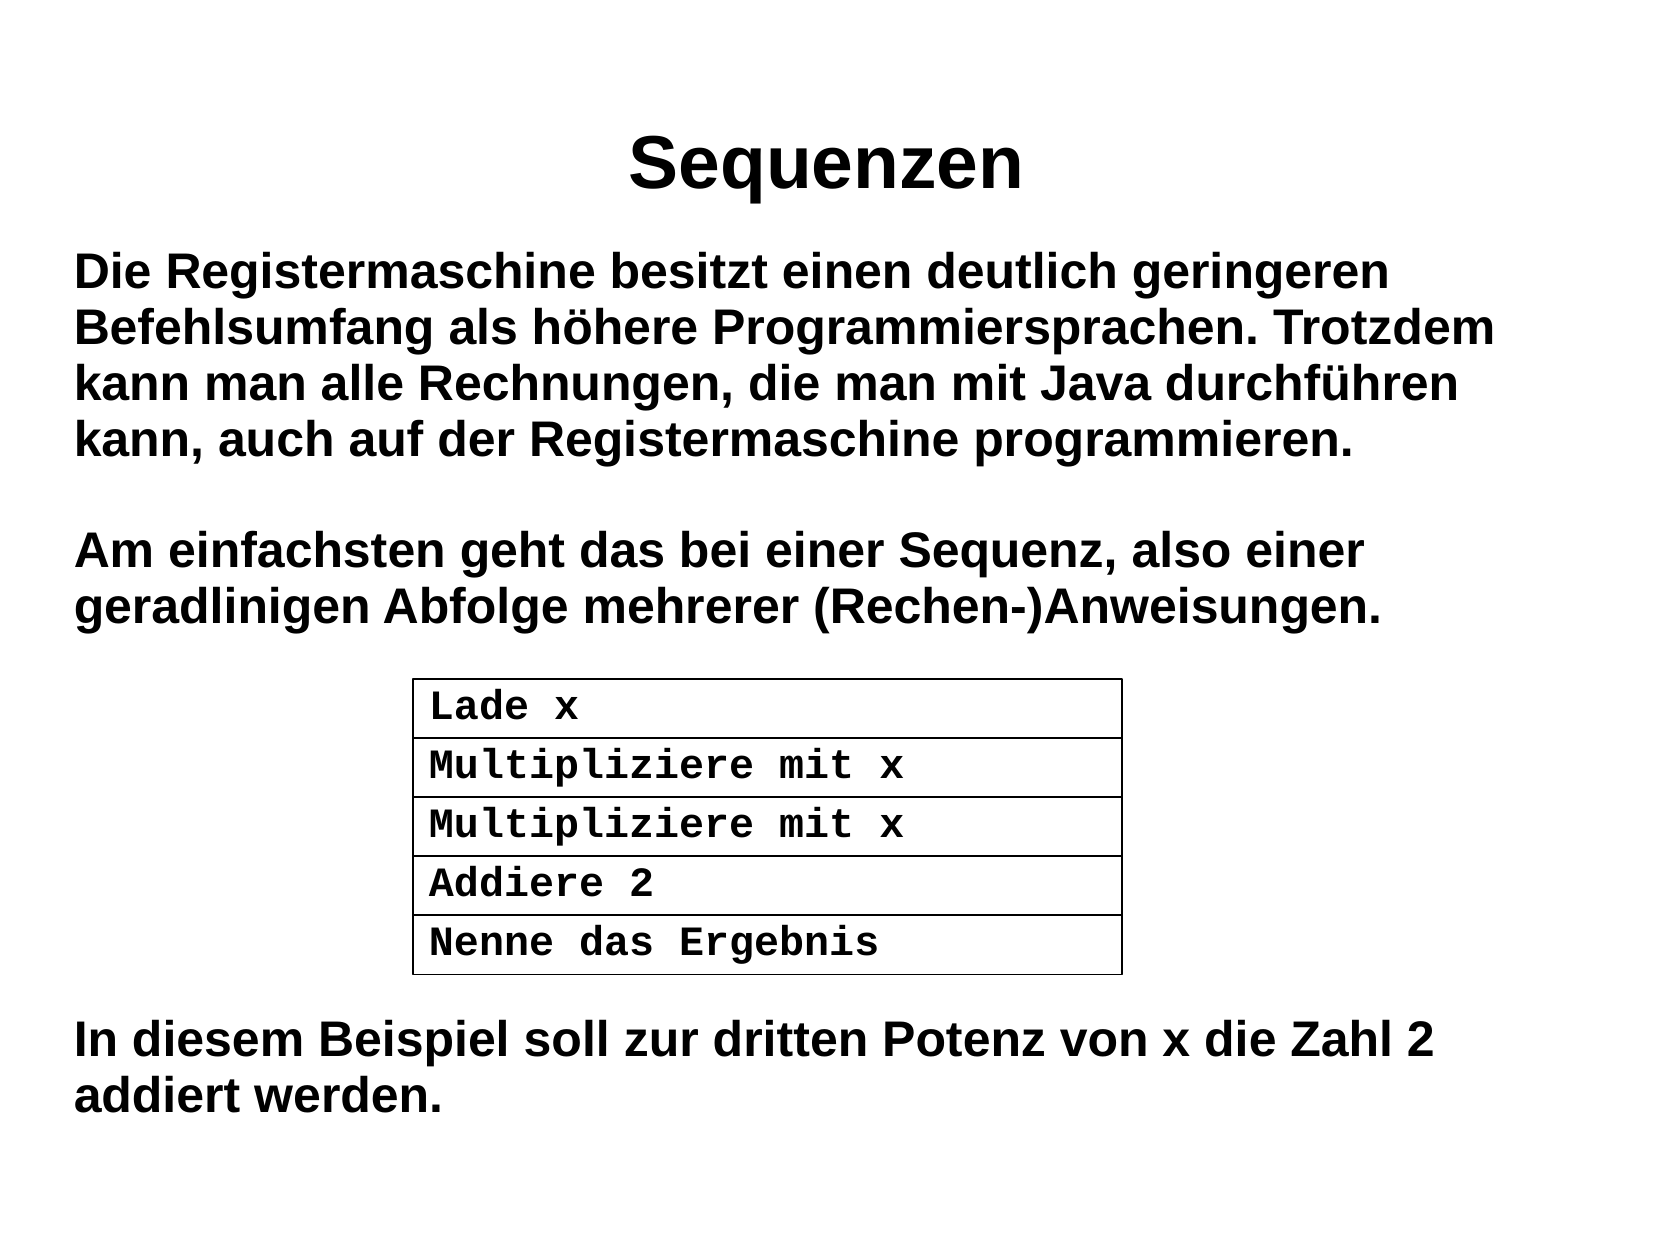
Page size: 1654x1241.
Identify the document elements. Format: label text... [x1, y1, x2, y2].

text_box Multipliziere mit x [413, 738, 1123, 796]
title Sequenzen [88, 78, 1565, 236]
text_box In diesem Beispiel soll zur dritten Potenz von x die Zahl 2 addiert werden. [59, 1003, 1595, 1131]
text_box Die Registermaschine besitzt einen deutlich geringeren Befehlsumfang als höhere Programmiersprachen. Trotzdem kann man alle Rechnungen, die man mit Java durchführen kann, auch auf der Registermaschine programmieren. Am einfachsten geht das bei einer Sequenz, also einer geradlinigen Abfolge mehrerer (Rechen-)Anweisungen. [59, 236, 1595, 650]
text_box Lade x [413, 679, 1123, 738]
text_box Addiere 2 [413, 856, 1123, 916]
text_box Nenne das Ergebnis [413, 916, 1123, 975]
text_box Multipliziere mit x [413, 796, 1123, 856]
